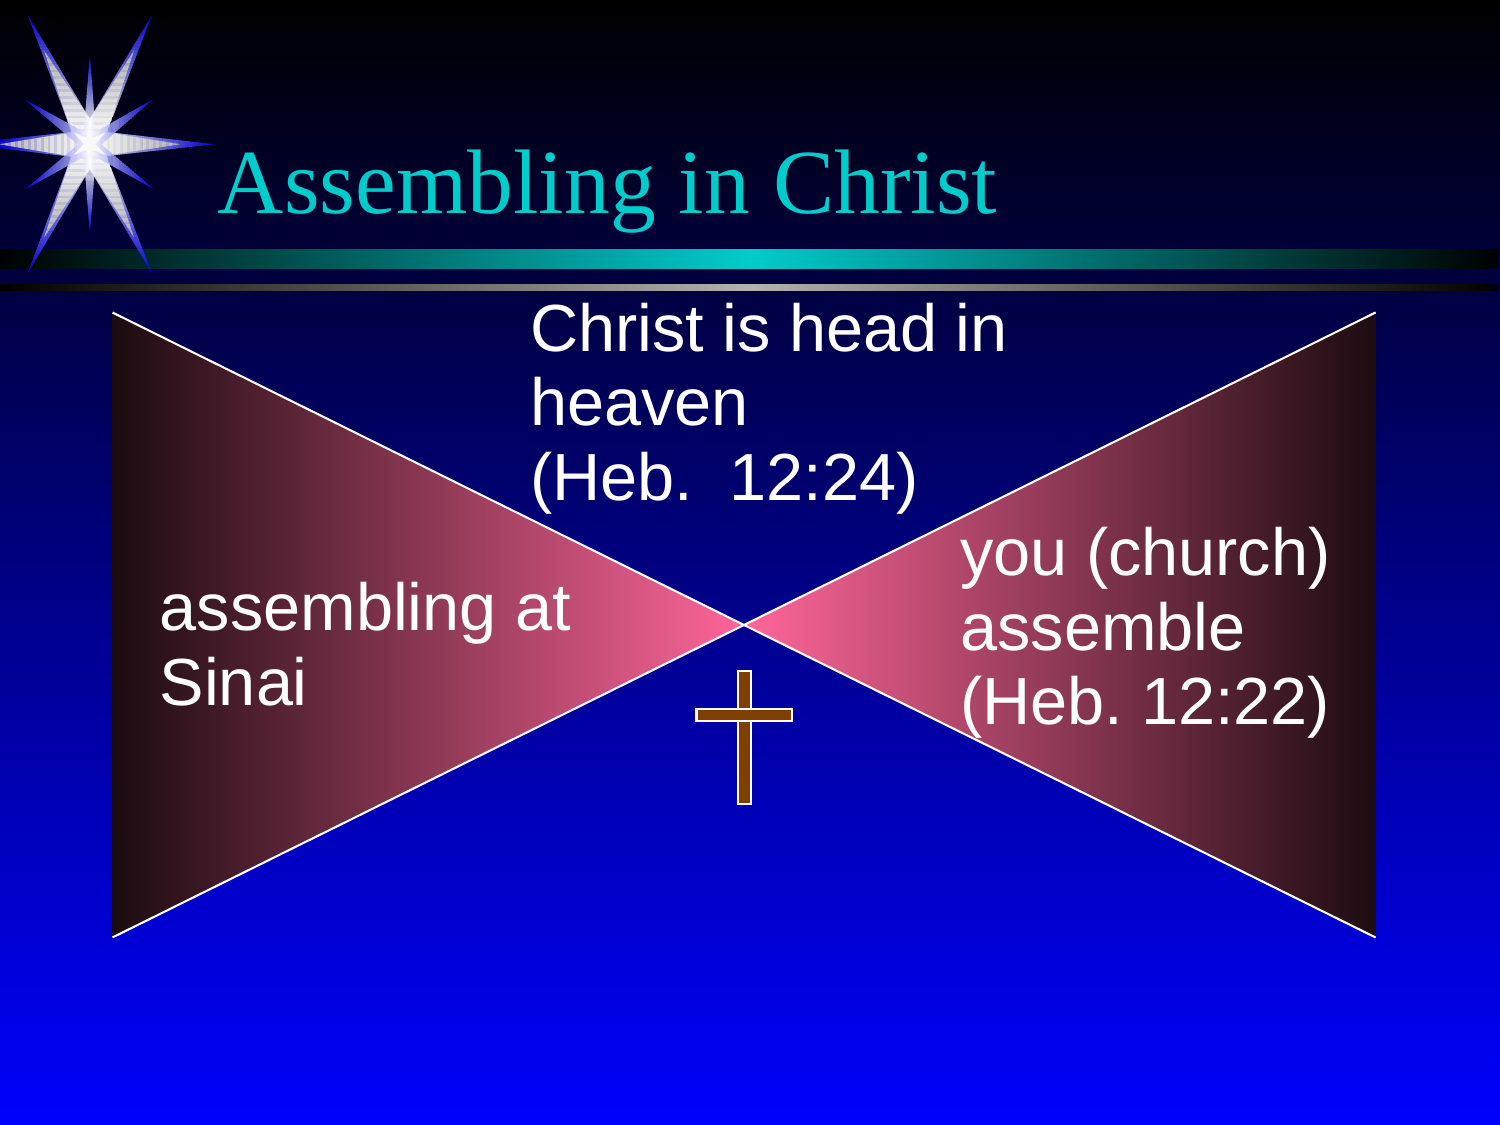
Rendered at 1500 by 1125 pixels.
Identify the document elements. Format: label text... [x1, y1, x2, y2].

text_box [1066, 314, 1376, 507]
text_box [111, 312, 612, 938]
text_box assembling at Sinai [144, 562, 632, 727]
text_box [632, 572, 739, 678]
text_box [696, 671, 792, 804]
text_box you (church) assemble (Heb. 12:22) [945, 507, 1446, 747]
text_box [995, 747, 1376, 936]
title Assembling in Christ [203, 64, 1500, 301]
text_box Christ is head in heaven (Heb. 12:24) [515, 282, 1066, 523]
text_box [749, 528, 945, 722]
